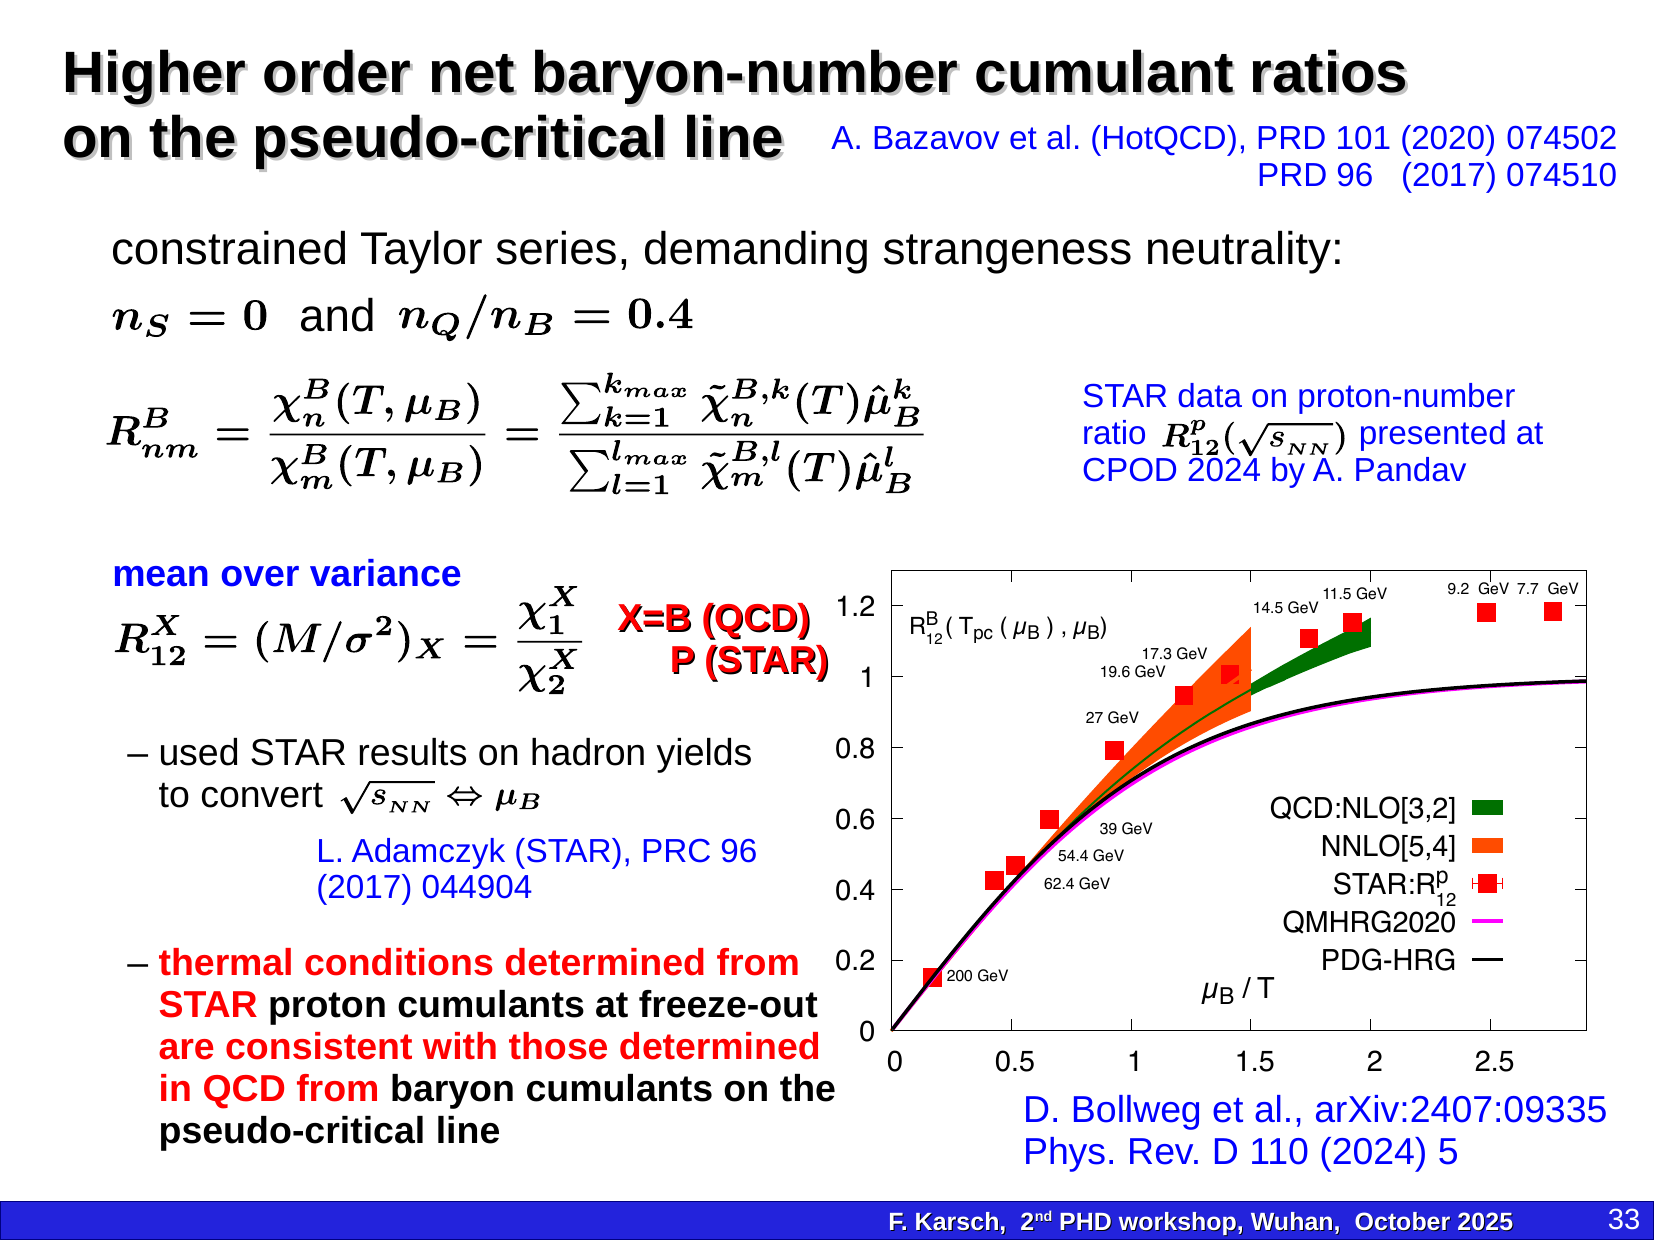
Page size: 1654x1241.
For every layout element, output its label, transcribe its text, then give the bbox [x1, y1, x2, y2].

text_box STAR data on proton-number ratio presented at CPOD 2024 by A. Pandav [1067, 370, 1601, 497]
text_box [104, 372, 924, 495]
text_box D. Bollweg et al., arXiv:2407:09335 Phys. Rev. D 110 (2024) 5 [1008, 1081, 1624, 1181]
text_box and [284, 282, 435, 349]
text_box [112, 586, 583, 695]
text_box [435, 294, 693, 342]
text_box Higher order net baryon-number cumulant ratios on the pseudo-critical line [47, 32, 1633, 178]
text_box [1162, 419, 1345, 457]
text_box X=B (QCD) P (STAR) [602, 589, 859, 689]
text_box [112, 300, 267, 338]
text_box L. Adamczyk (STAR), PRC 96 (2017) 044904 [301, 824, 790, 924]
text_box mean over variance [97, 544, 478, 602]
picture [811, 505, 1654, 1079]
text_box constrained Taylor series, demanding strangeness neutrality: [96, 215, 1360, 282]
text_box A. Bazavov et al. (HotQCD), PRD 101 (2020) 074502 PRD 96 (2017) 074510 [816, 112, 1642, 202]
text_box – used STAR results on hadron yields to convert – thermal conditions determined from STAR proton cumulants at freeze-out are consistent with those determined in QCD from baryon cumulants on the pseudo-critical line [112, 723, 863, 1241]
text_box [340, 781, 540, 815]
